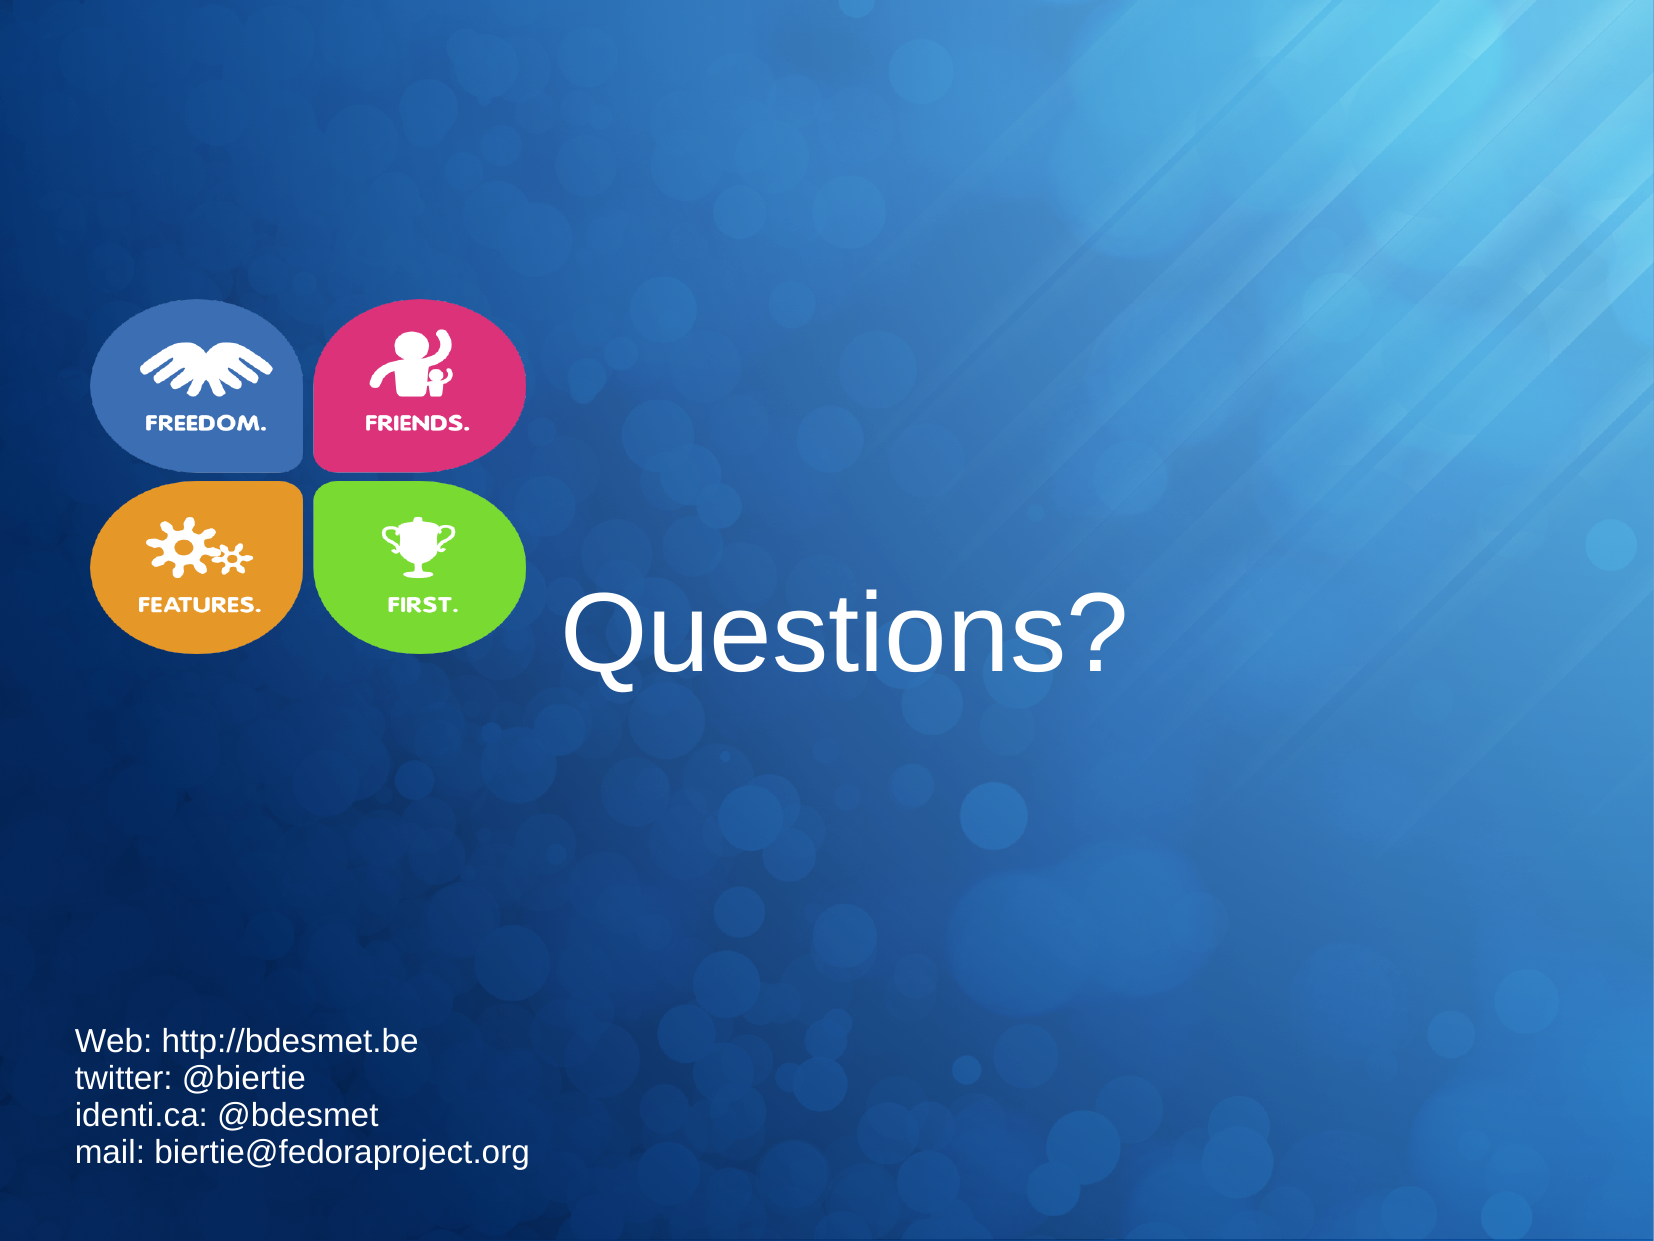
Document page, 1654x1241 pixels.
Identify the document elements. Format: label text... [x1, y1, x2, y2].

title Web: http://bdesmet.be twitter: @biertie identi.ca: @bdesmet mail: biertie@fedoraproject.org [74, 1012, 1463, 1181]
picture [0, 0, 1654, 1241]
subtitle Questions? [118, 319, 1571, 945]
